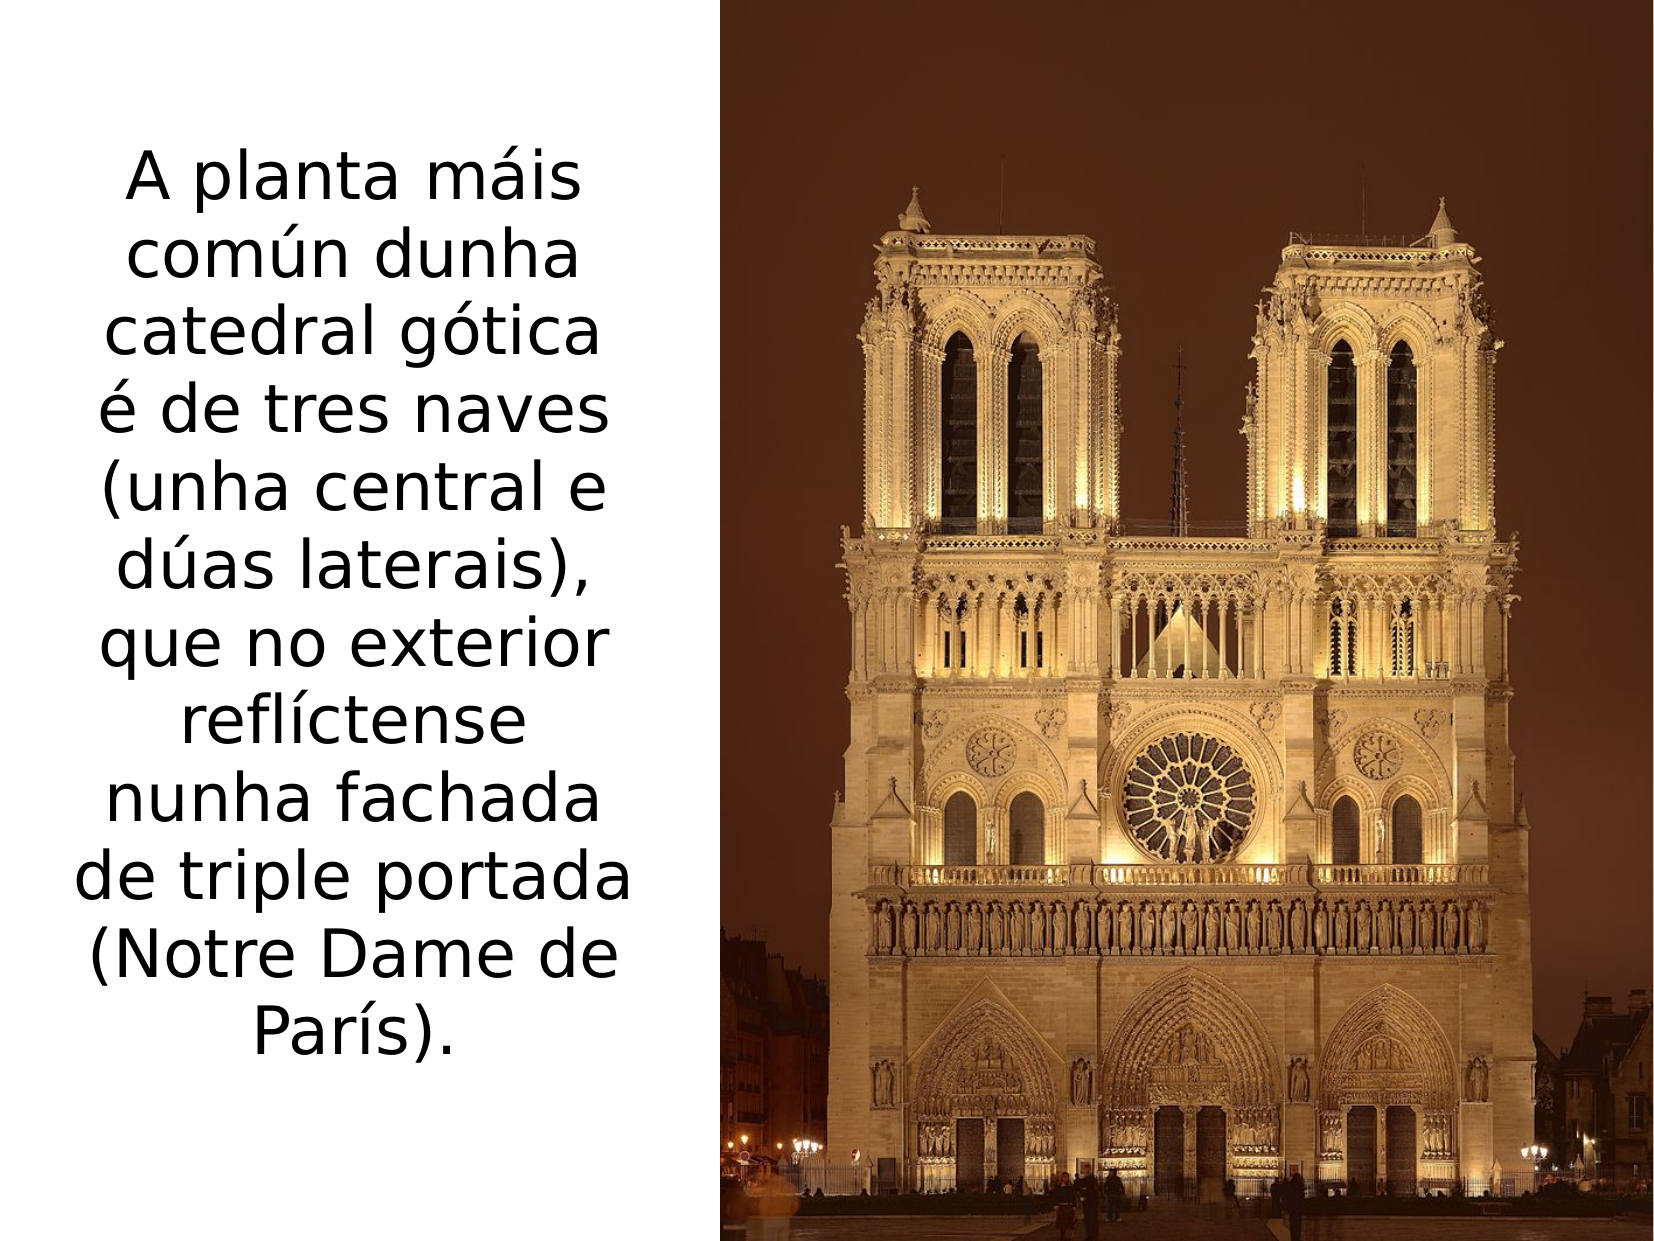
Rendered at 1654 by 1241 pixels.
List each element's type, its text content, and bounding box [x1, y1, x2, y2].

picture [720, 0, 1654, 1241]
text_box A planta máis común dunha catedral gótica é de tres naves (unha central e dúas laterais), que no exterior reflíctense nunha fachada de triple portada (Notre Dame de París). [59, 129, 650, 1079]
